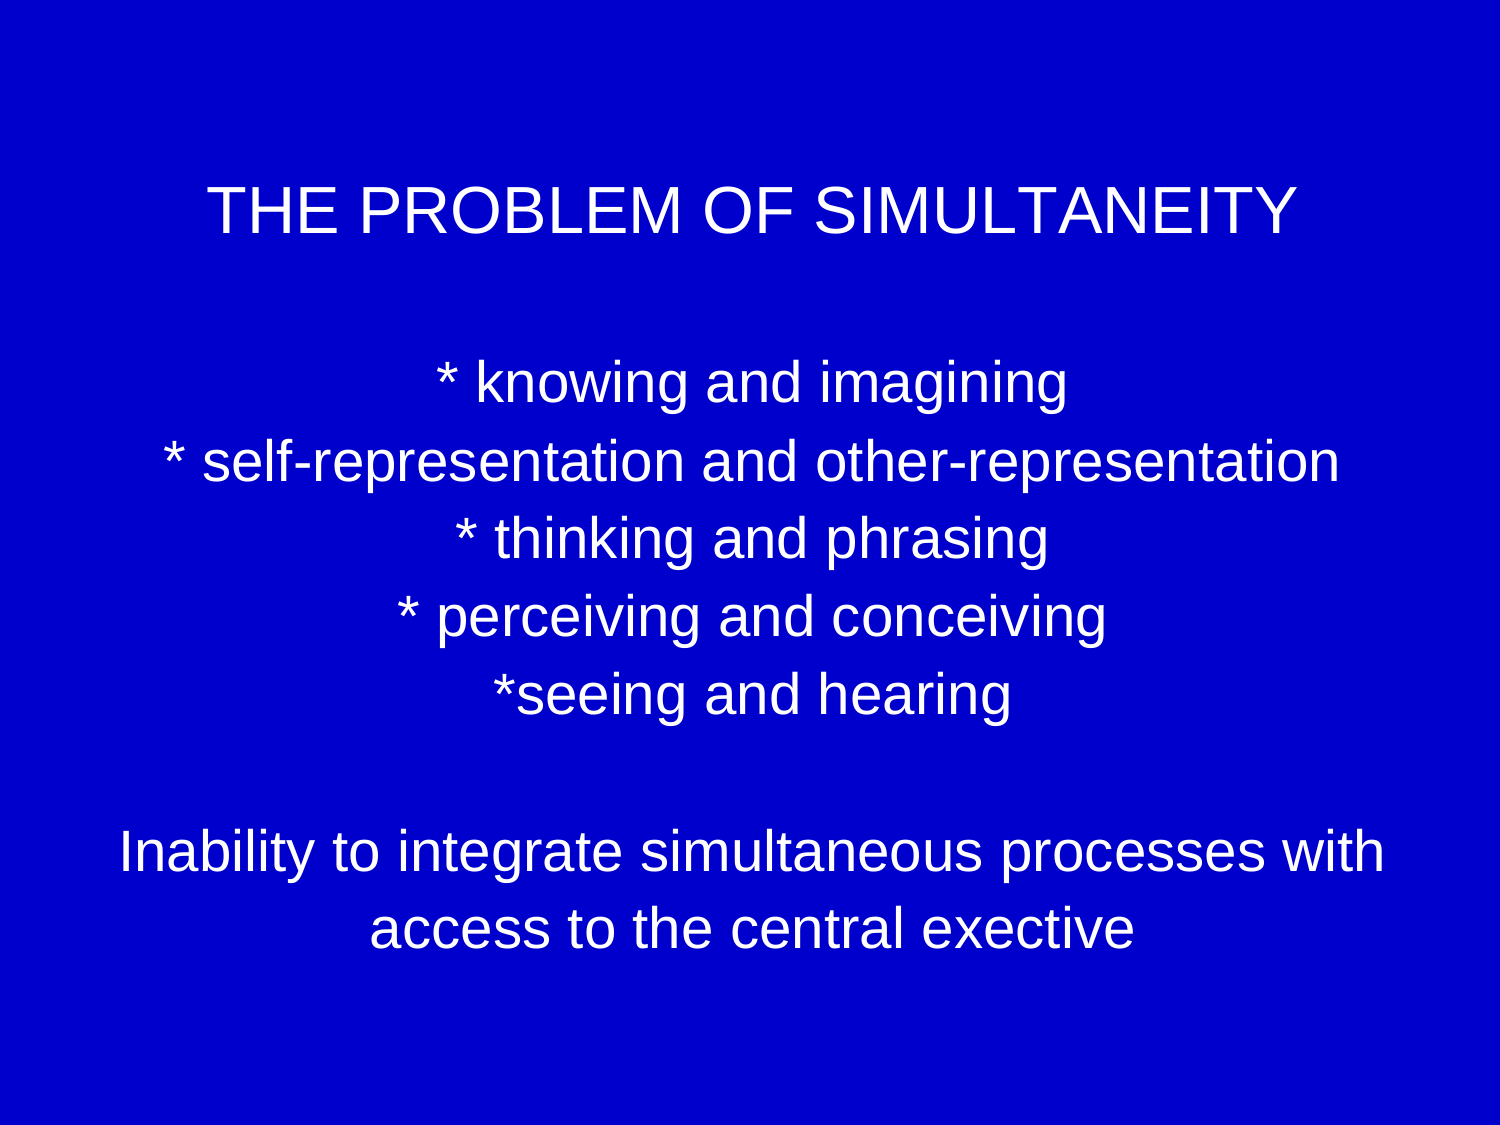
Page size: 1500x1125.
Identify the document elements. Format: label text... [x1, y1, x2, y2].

title THE PROBLEM OF SIMULTANEITY * knowing and imagining * self-representation and other-representation * thinking and phrasing * perceiving and conceiving *seeing and hearing Inability to integrate simultaneous processes with access to the central exective [88, 0, 1418, 1120]
